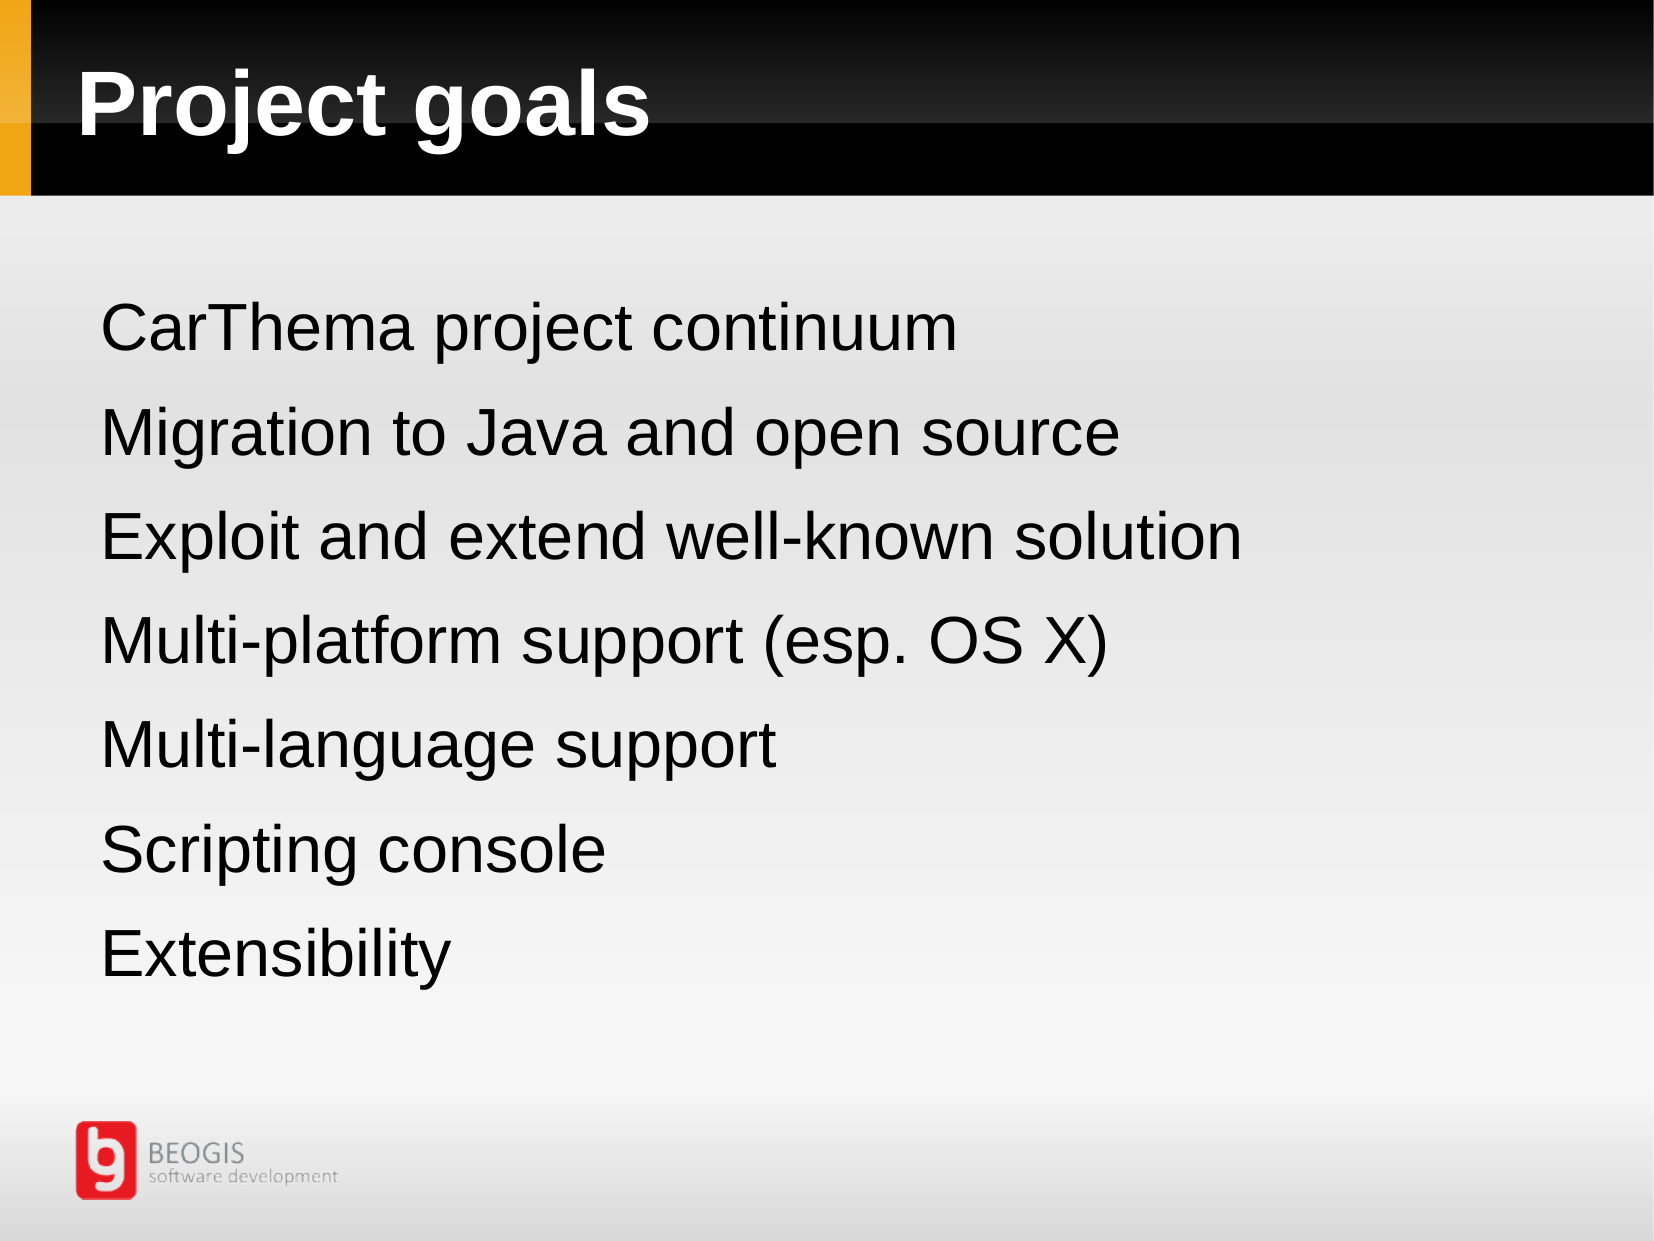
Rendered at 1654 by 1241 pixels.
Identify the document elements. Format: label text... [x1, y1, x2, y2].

picture [0, 0, 1654, 1241]
list CarThema project continuum Migration to Java and open source Exploit and extend well-known solution Multi-platform support (esp. OS X) Multi-language support Scripting console Extensibility [82, 290, 1571, 1094]
title Project goals [76, 7, 1565, 200]
